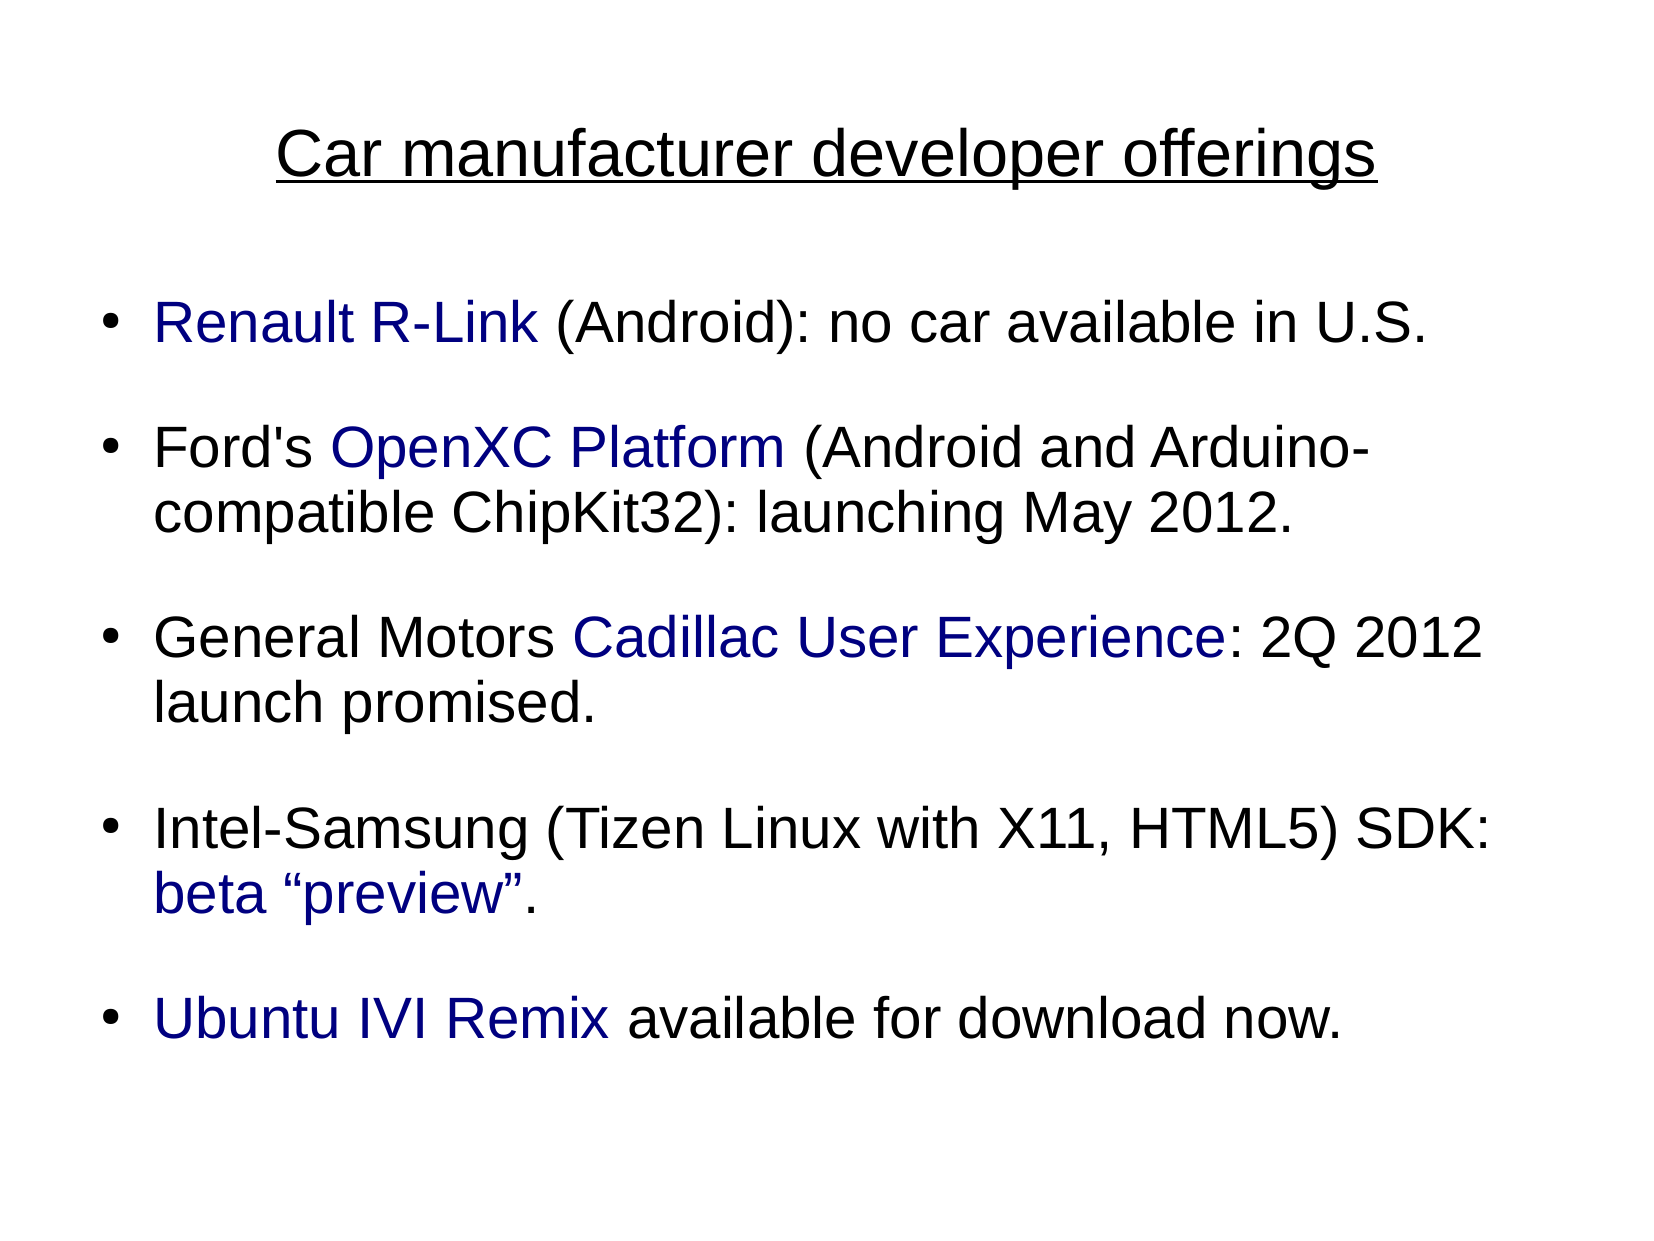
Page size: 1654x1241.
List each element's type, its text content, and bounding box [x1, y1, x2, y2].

title Car manufacturer developer offerings [82, 49, 1571, 257]
list Renault R-Link (Android): no car available in U.S. Ford's OpenXC Platform (Android and Arduino-compatible ChipKit32): launching May 2012. General Motors Cadillac User Experience: 2Q 2012 launch promised. Intel-Samsung (Tizen Linux with X11, HTML5) SDK: beta “preview”. Ubuntu IVI Remix available for download now. [82, 290, 1571, 1109]
